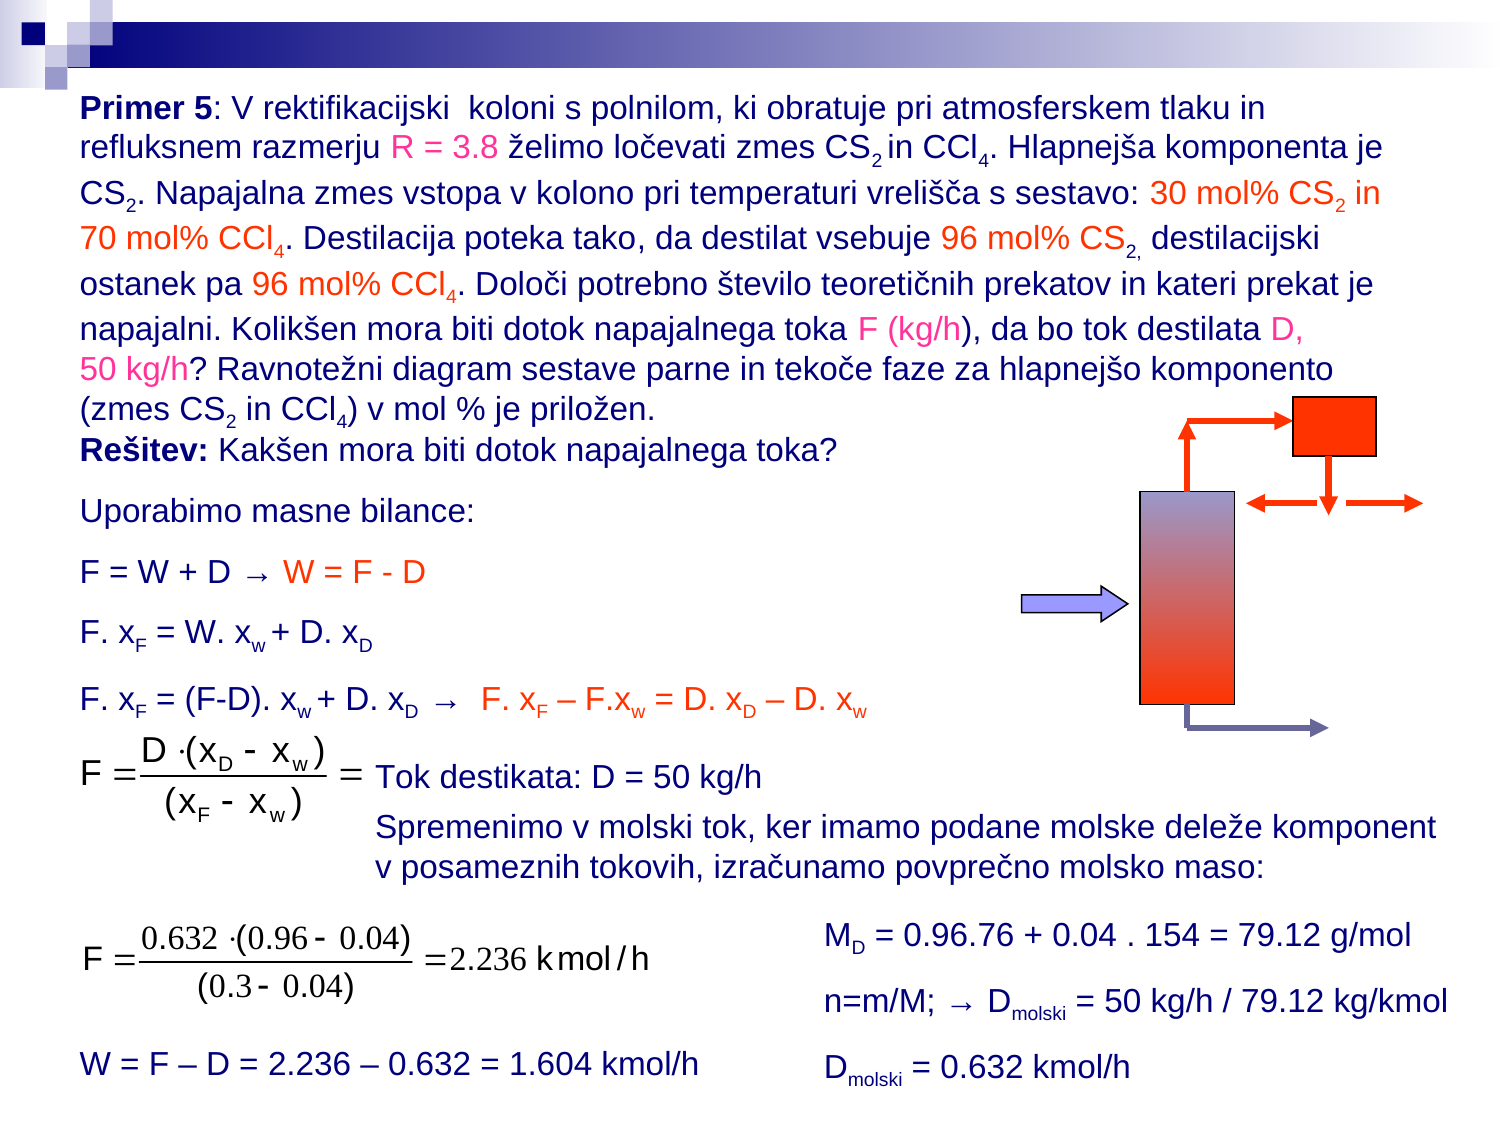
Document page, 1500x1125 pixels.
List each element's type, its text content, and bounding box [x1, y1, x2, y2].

text_box [1021, 586, 1128, 622]
text_box Tok destikata: D = 50 kg/h Spremenimo v molski tok, ker imamo podane molske deleže komponent v posameznih tokovih, izračunamo povprečno molsko maso: [360, 747, 1477, 894]
text_box Rešitev: Kakšen mora biti dotok napajalnega toka? Uporabimo masne bilance: F = W + D → W = F - D F. xF = W. xw + D. xD F. xF = (F-D). xw + D. xD → F. xF – F.xw = D. xD – D. xw [64, 420, 1188, 797]
text_box W = F – D = 2.236 – 0.632 = 1.604 kmol/h [64, 1034, 727, 1091]
chart [76, 727, 363, 830]
text_box Primer 5: V rektifikacijski koloni s polnilom, ki obratuje pri atmosferskem tlaku in refluksnem razmerju R = 3.8 želimo ločevati zmes CS2 in CCl4. Hlapnejša komponenta je CS2. Napajalna zmes vstopa v kolono pri temperaturi vrelišča s sestavo: 30 mol% CS2 in 70 mol% CCl4. Destilacija poteka tako, da destilat vsebuje 96 mol% CS2, destilacijski ostanek pa 96 mol% CCl4. Določi potrebno število teoretičnih prekatov in kateri prekat je napajalni. Kolikšen mora biti dotok napajalnega toka F (kg/h), da bo tok destilata D, 50 kg/h? Ravnotežni diagram sestave parne in tekoče faze za hlapnejšo komponento (zmes CS2 in CCl4) v mol % je priložen. [64, 78, 1400, 441]
text_box [1139, 491, 1235, 705]
text_box [1293, 397, 1377, 457]
text_box MD = 0.96.76 + 0.04 . 154 = 79.12 g/mol n=m/M; → Dmolski = 50 kg/h / 79.12 kg/kmol Dmolski = 0.632 kmol/h [809, 904, 1477, 1099]
chart [79, 916, 656, 1011]
